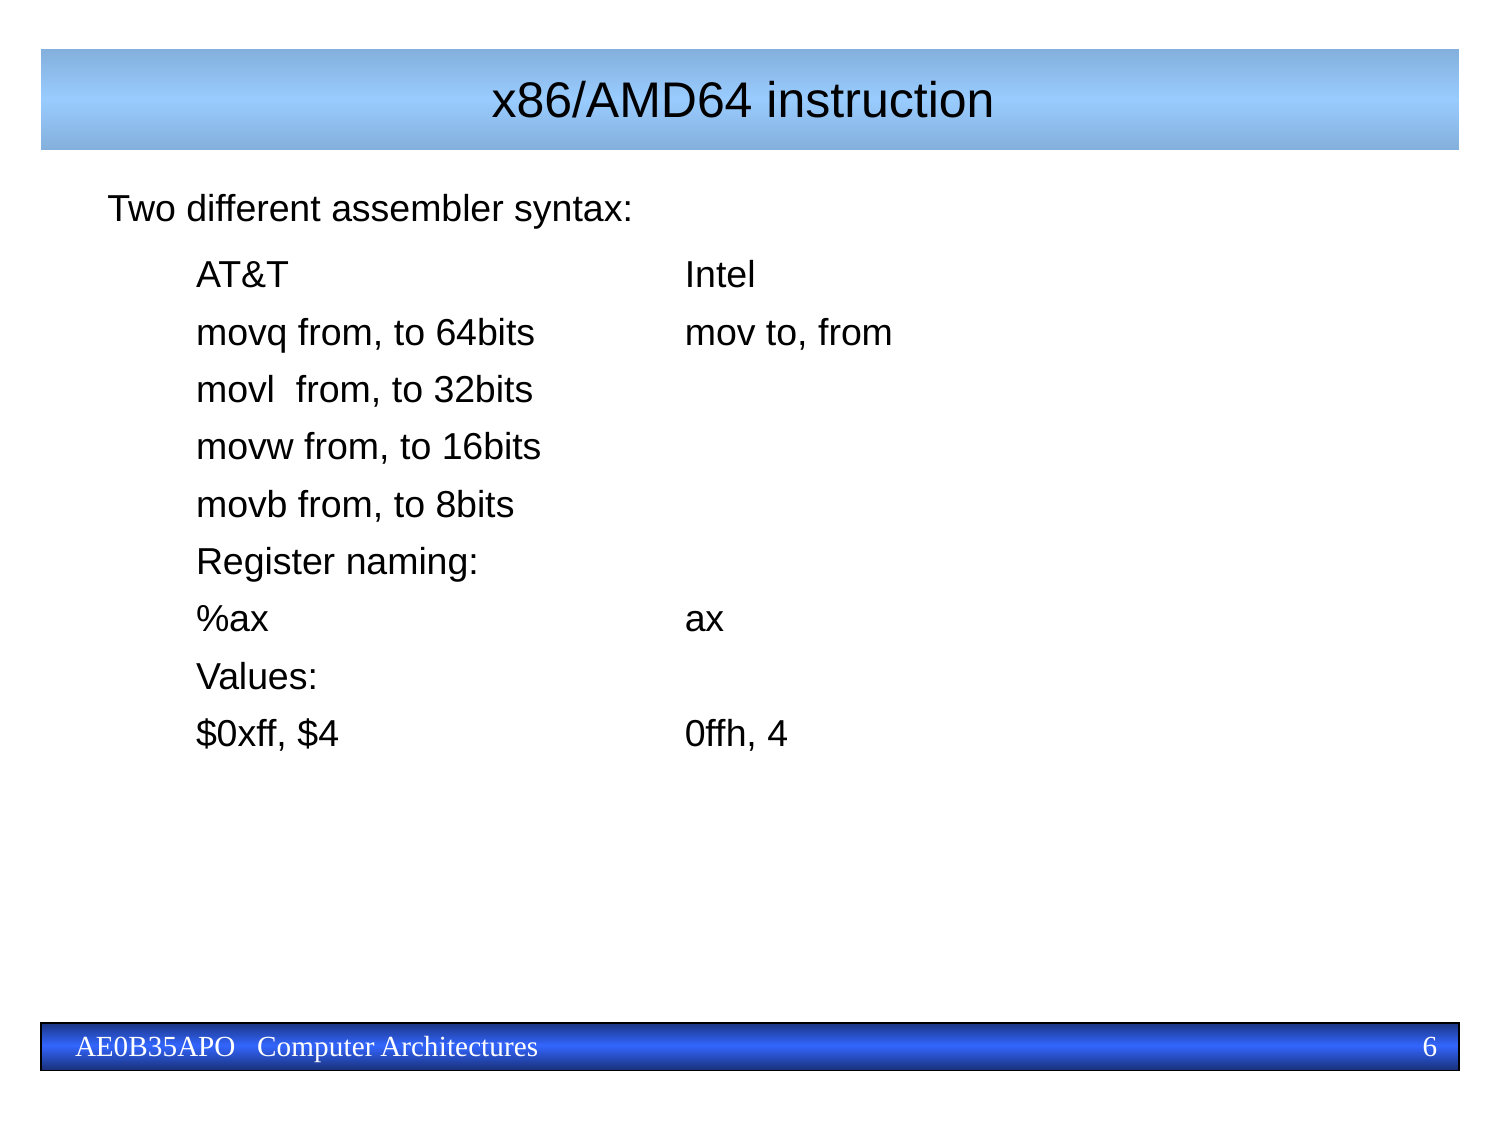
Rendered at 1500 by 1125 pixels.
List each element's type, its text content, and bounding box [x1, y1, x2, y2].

title x86/AMD64 instruction [41, 49, 1459, 150]
table_cell movl from, to 32bits [182, 362, 670, 418]
table_header Intel [671, 247, 1159, 303]
table_cell movb from, to 8bits [182, 476, 670, 533]
table_cell movq from, to 64bits [182, 304, 670, 361]
text_box Two different assembler syntax: [92, 180, 1004, 237]
table_cell Register naming: [182, 534, 670, 590]
table_cell [671, 362, 1159, 418]
table_cell [671, 649, 1159, 705]
table_cell [671, 419, 1159, 475]
table_cell 0ffh, 4 [671, 706, 1159, 762]
table_cell [671, 476, 1159, 533]
table_cell [671, 534, 1159, 590]
table_cell mov to, from [671, 304, 1159, 361]
table_cell Values: [182, 649, 670, 705]
table_cell movw from, to 16bits [182, 419, 670, 475]
table_header AT&T [182, 247, 670, 303]
table_cell ax [671, 591, 1159, 648]
table_cell %ax [182, 591, 670, 648]
table_cell $0xff, $4 [182, 706, 670, 762]
